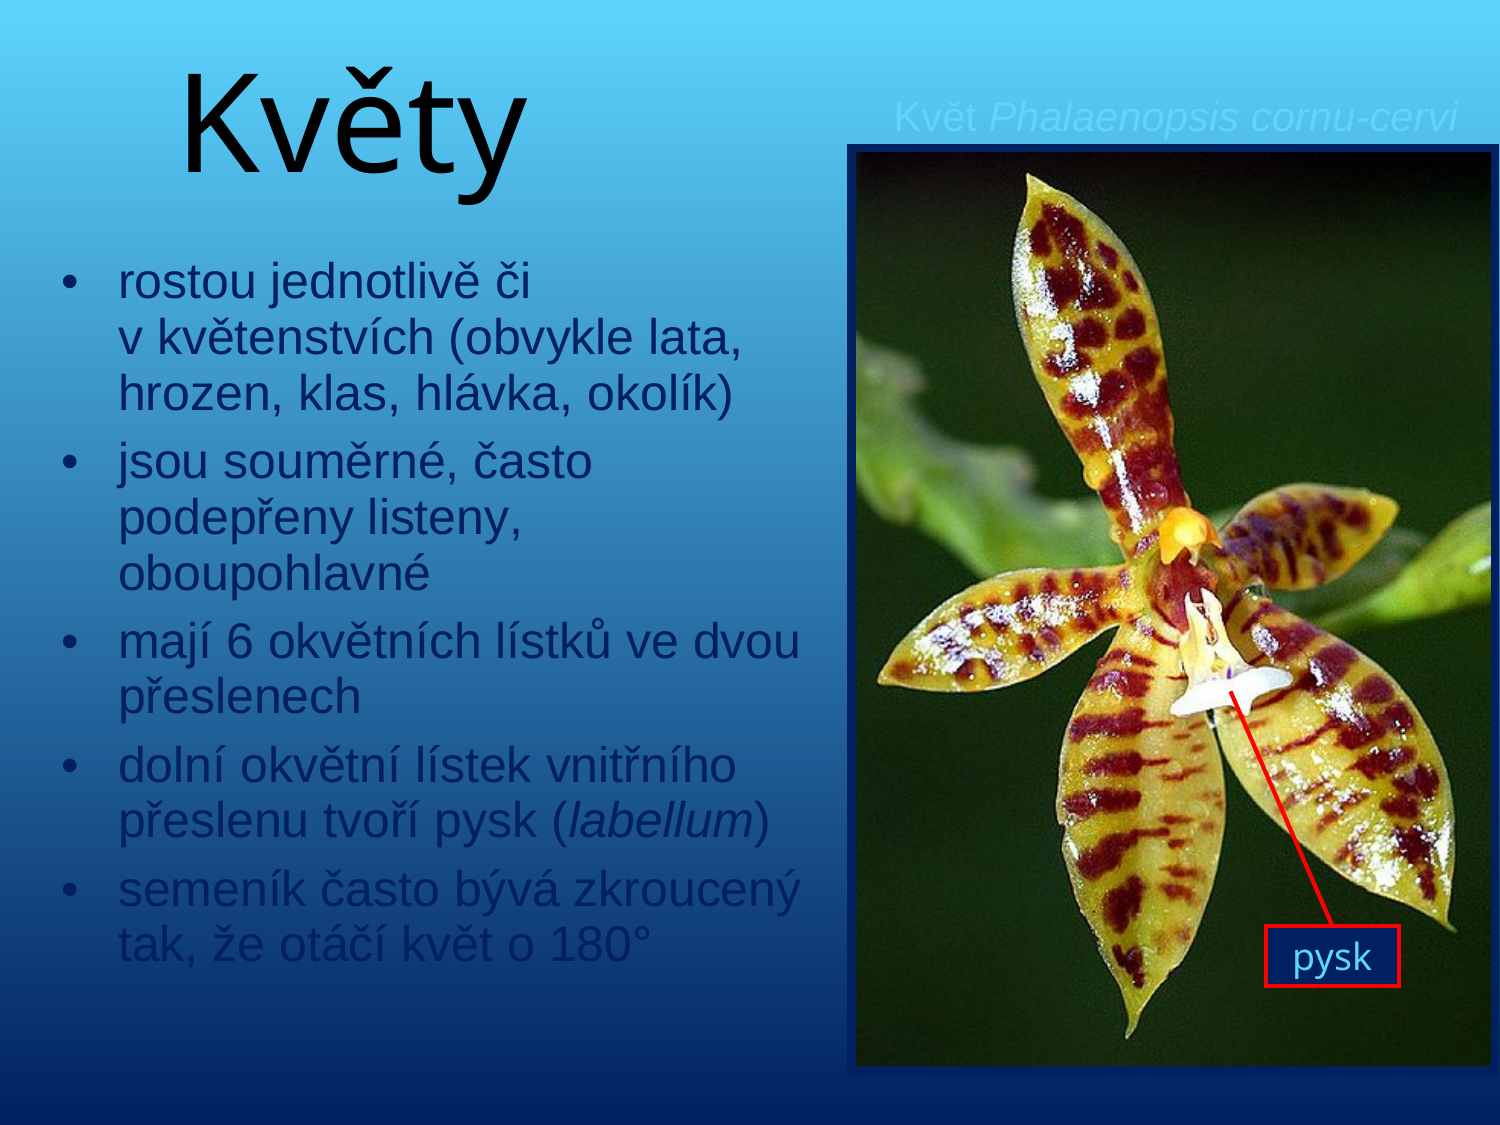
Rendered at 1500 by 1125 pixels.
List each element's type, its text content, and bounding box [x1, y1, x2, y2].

list rostou jednotlivě či v květenstvích (obvykle lata, hrozen, klas, hlávka, okolík) jsou souměrné, často podepřeny listeny, oboupohlavné mají 6 okvětních lístků ve dvou přeslenech dolní okvětní lístek vnitřního přeslenu tvoří pysk (labellum) semeník často bývá zkroucený tak, že otáčí květ o 180° [46, 246, 821, 1079]
picture [855, 152, 1492, 1067]
text_box pysk [1265, 925, 1400, 987]
text_box Květy [35, 23, 669, 211]
text_box Květ Phalaenopsis cornu-cervi [878, 82, 1500, 148]
